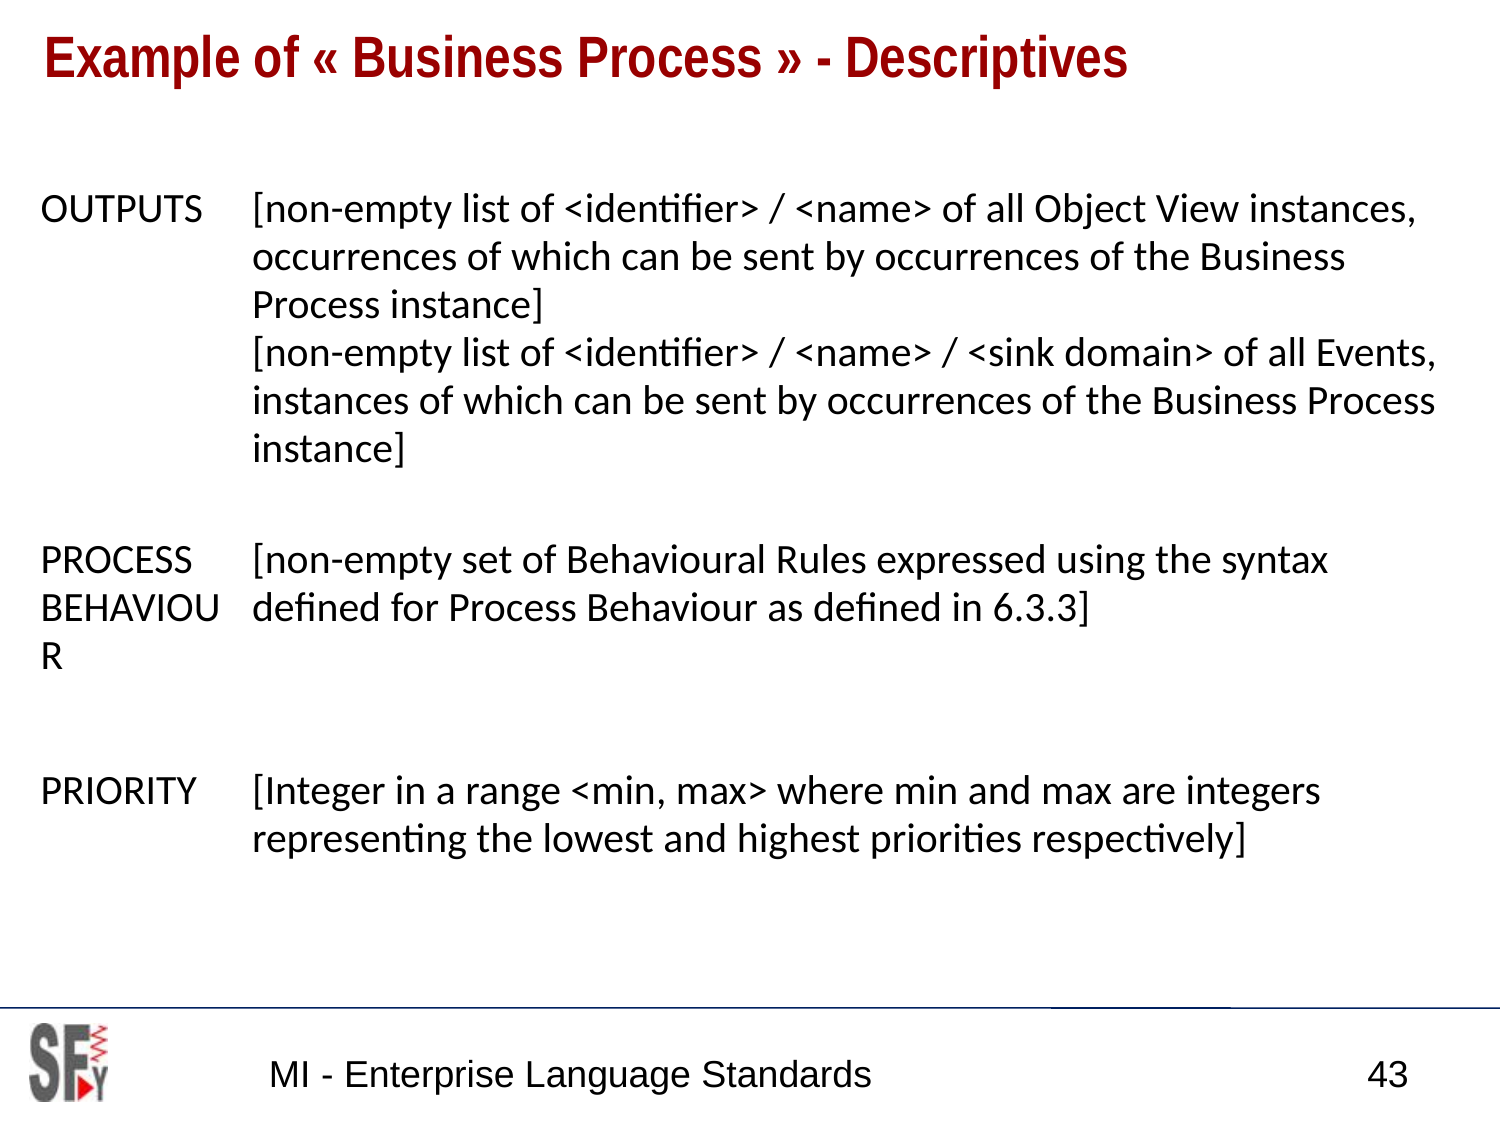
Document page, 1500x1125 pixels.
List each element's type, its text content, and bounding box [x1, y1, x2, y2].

table_cell [Integer in a range <min, max> where min and max are integers representing the lowest and highest priorities respectively] [241, 767, 1470, 879]
picture [29, 1023, 108, 1102]
title Example of « Business Process » - Descriptives [29, 12, 1471, 138]
footer MI - Enterprise Language Standards [253, 1034, 1336, 1103]
table_cell PROCESS BEHAVIOUR [29, 536, 241, 767]
table_header OUTPUTS [29, 185, 241, 536]
table_cell PRIORITY [29, 767, 241, 879]
slide_number <numéro> [1352, 1034, 1490, 1103]
table_header [non-empty list of <identifier> / <name> of all Object View instances, occurrences of which can be sent by occurrences of the Business Process instance] [non-empty list of <identifier> / <name> / <sink domain> of all Events, instances of which can be sent by occurrences of the Business Process instance] [241, 185, 1470, 536]
table_cell [non-empty set of Behavioural Rules expressed using the syntax defined for Process Behaviour as defined in 6.3.3] [241, 536, 1470, 767]
